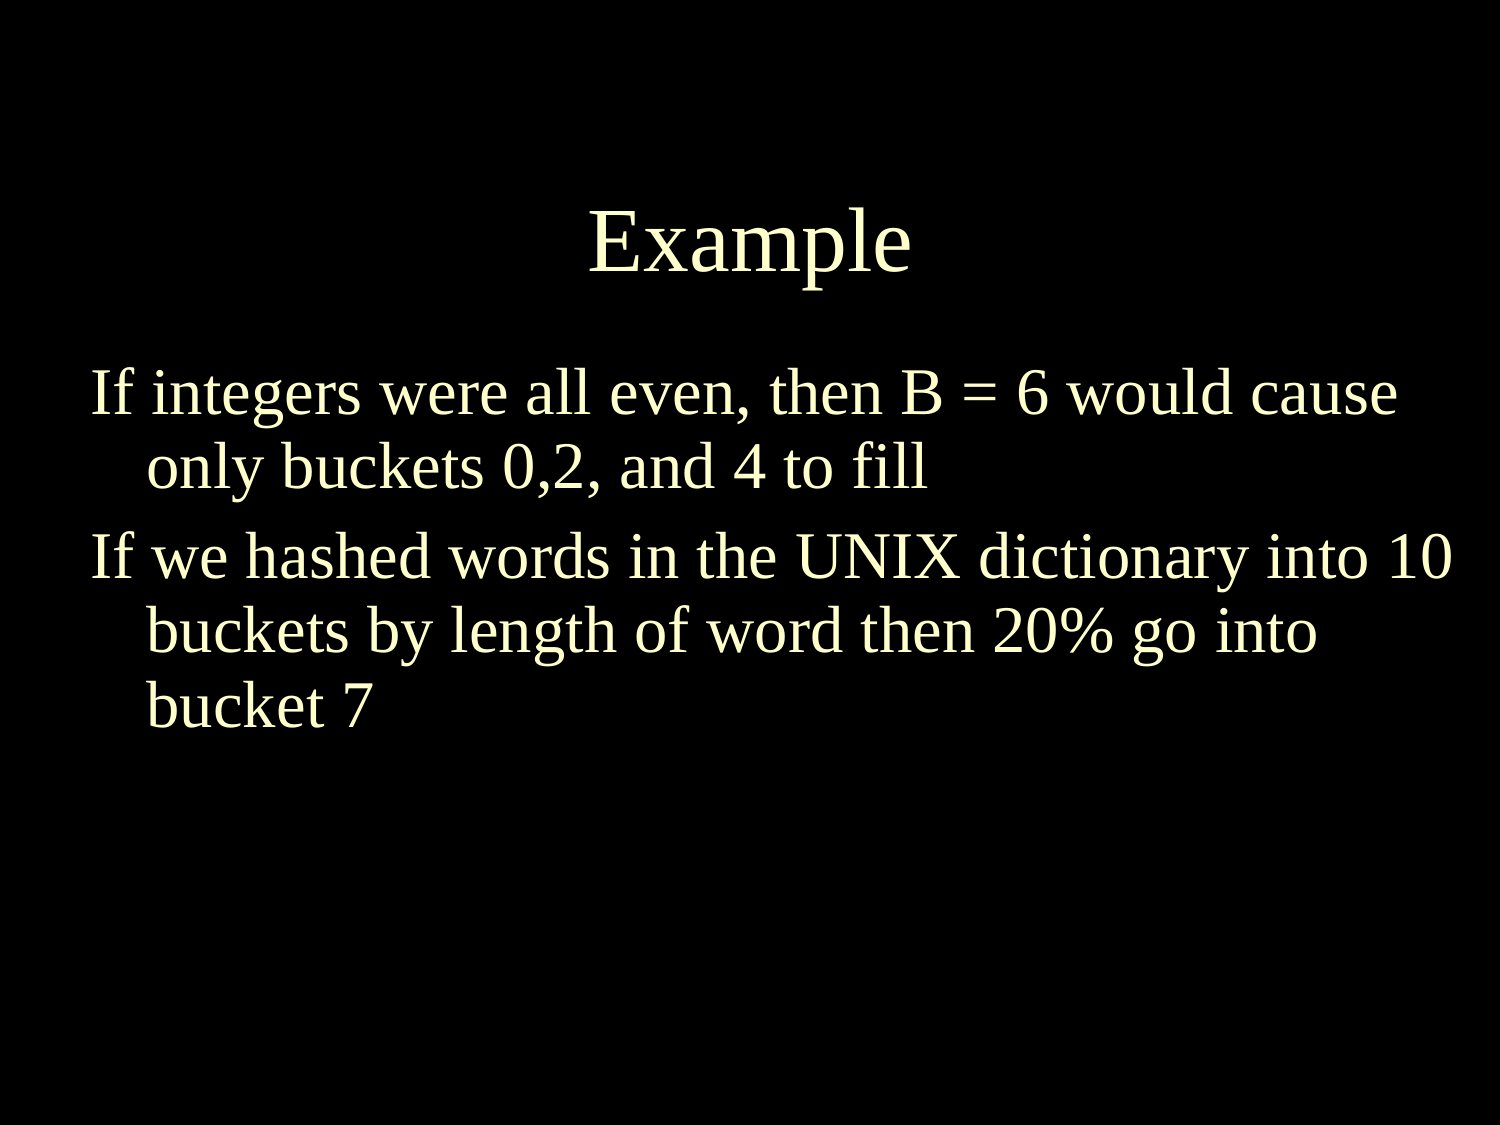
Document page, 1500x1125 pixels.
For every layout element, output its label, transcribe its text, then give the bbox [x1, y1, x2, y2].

title Example [22, 145, 1480, 336]
list If integers were all even, then B = 6 would cause only buckets 0,2, and 4 to fill If we hashed words in the UNIX dictionary into 10 buckets by length of word then 20% go into bucket 7 [75, 347, 1482, 1026]
